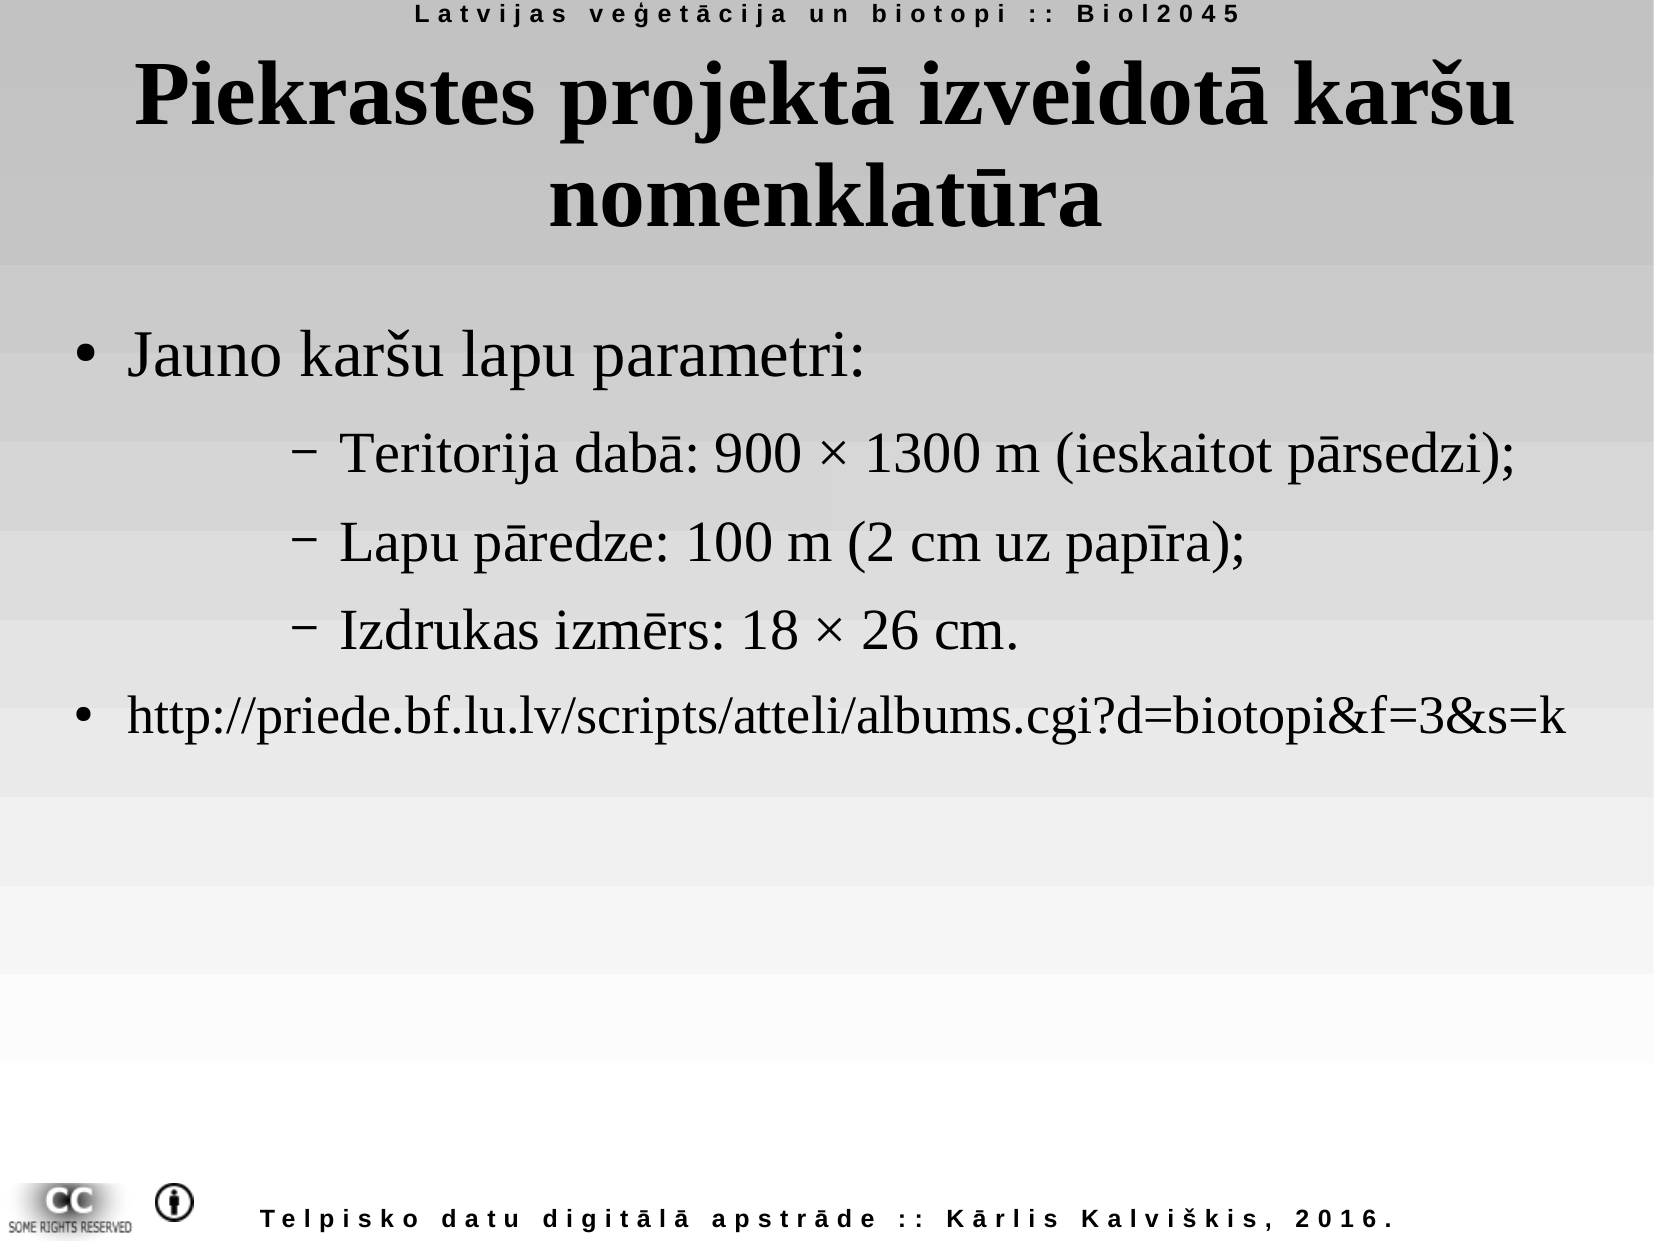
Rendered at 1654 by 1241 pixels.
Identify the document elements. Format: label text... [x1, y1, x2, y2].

picture [0, 287, 1654, 1241]
list Jauno karšu lapu parametri: Teritorija dabā: 900 × 1300 m (ieskaitot pārsedzi); Lapu pāredze: 100 m (2 cm uz papīra); Izdrukas izmērs: 18 × 26 cm. http://priede.bf.lu.lv/scripts/atteli/albums.cgi?d=biotopi&f=3&s=k [56, 317, 1600, 1175]
title Piekrastes projektā izveidotā karšu nomenklatūra [0, 1, 1654, 287]
